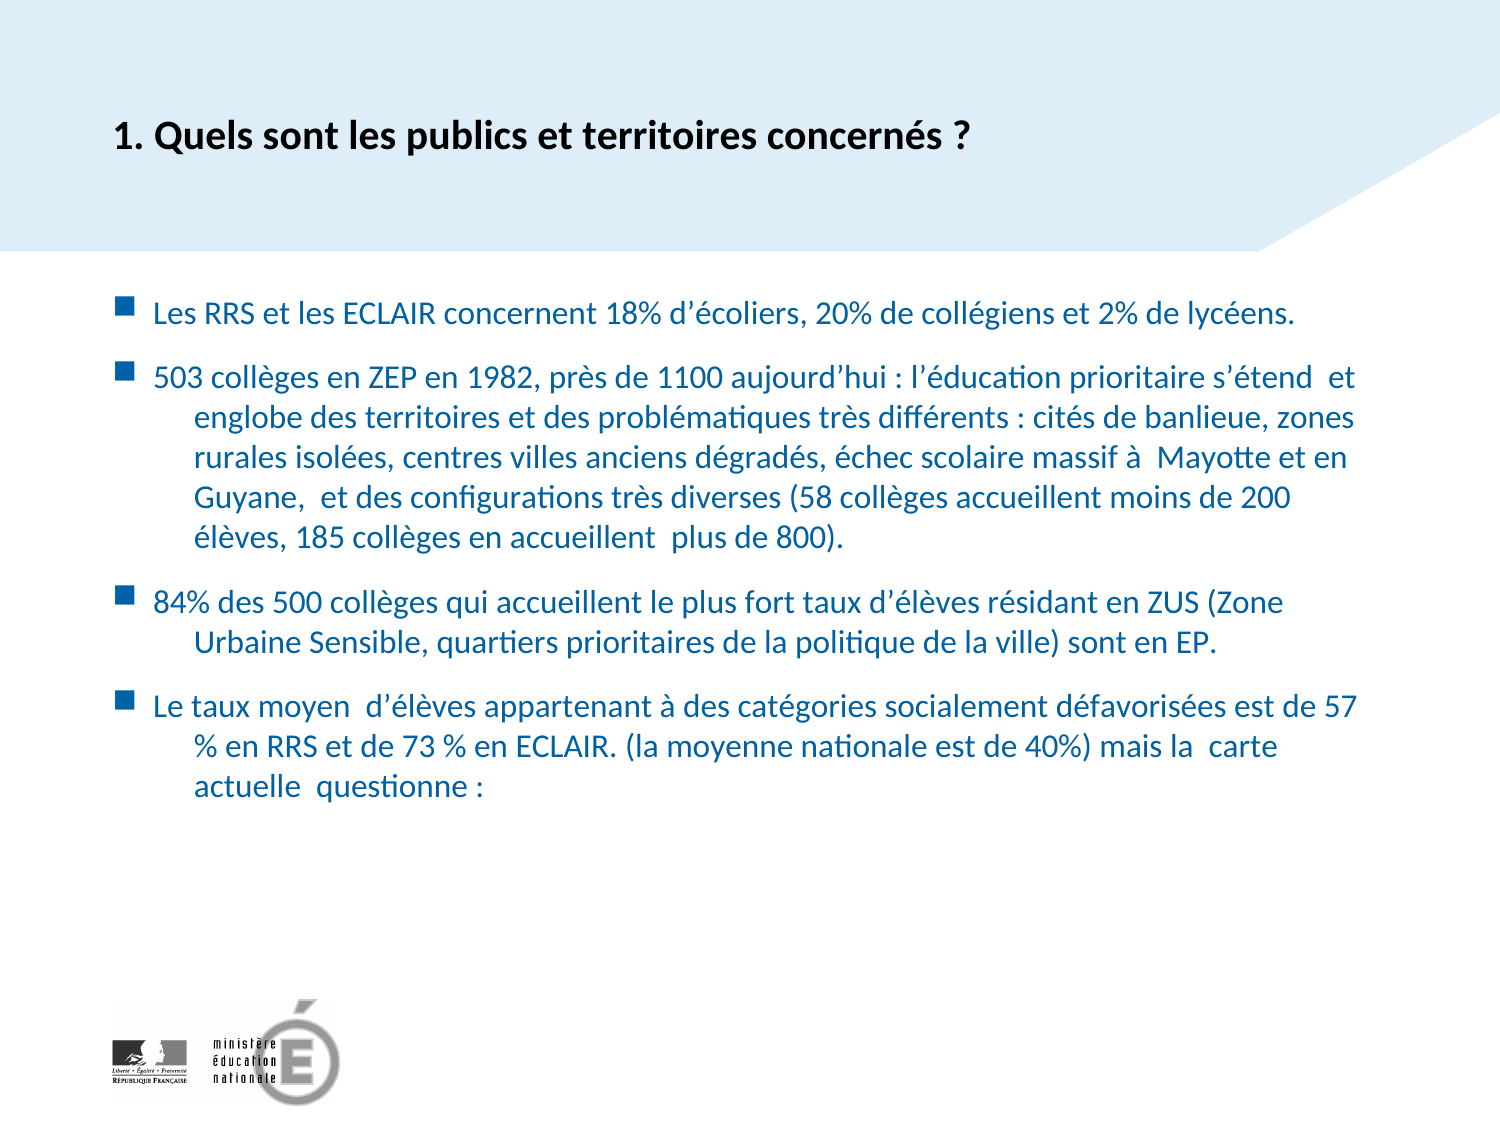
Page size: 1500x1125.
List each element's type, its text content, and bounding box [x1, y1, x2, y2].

list Les RRS et les ECLAIR concernent 18% d’écoliers, 20% de collégiens et 2% de lycéens. 503 collèges en ZEP en 1982, près de 1100 aujourd’hui : l’éducation prioritaire s’étend et englobe des territoires et des problématiques très différents : cités de banlieue, zones rurales isolées, centres villes anciens dégradés, échec scolaire massif à Mayotte et en Guyane, et des configurations très diverses (58 collèges accueillent moins de 200 élèves, 185 collèges en accueillent plus de 800). 84% des 500 collèges qui accueillent le plus fort taux d’élèves résidant en ZUS (Zone Urbaine Sensible, quartiers prioritaires de la politique de la ville) sont en EP. Le taux moyen d’élèves appartenant à des catégories socialement défavorisées est de 57 % en RRS et de 73 % en ECLAIR. (la moyenne nationale est de 40%) mais la carte actuelle questionne : [112, 290, 1388, 988]
title 1. Quels sont les publics et territoires concernés ? [112, 21, 1388, 244]
